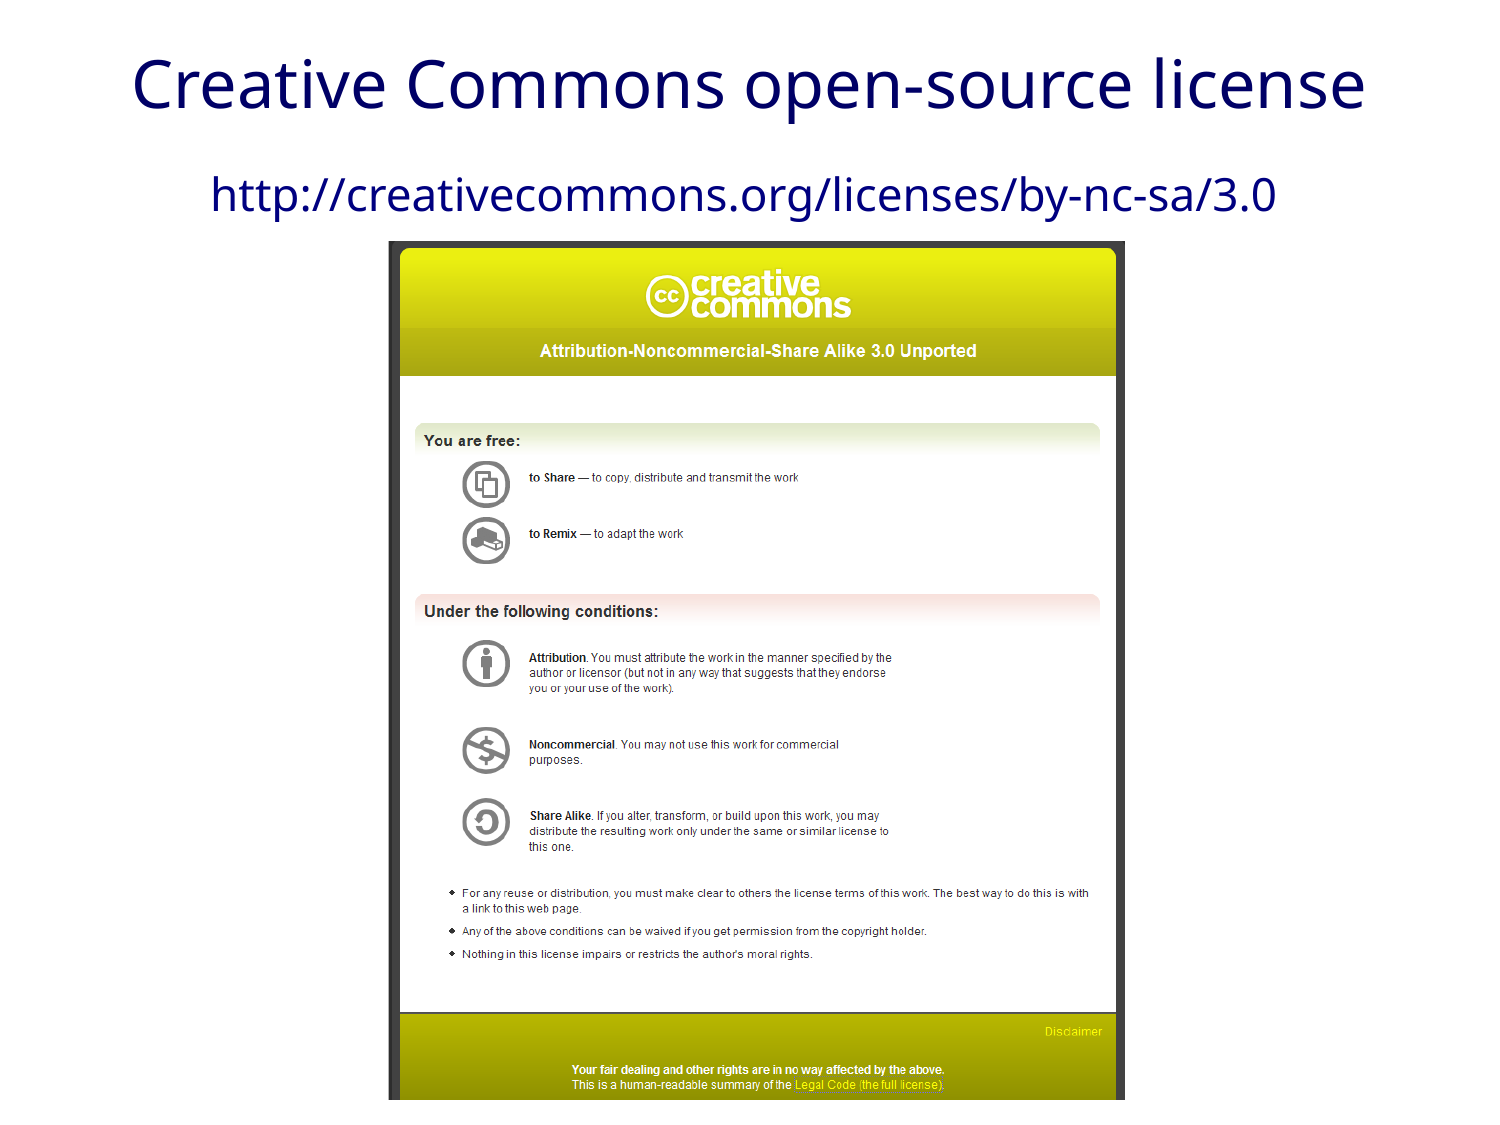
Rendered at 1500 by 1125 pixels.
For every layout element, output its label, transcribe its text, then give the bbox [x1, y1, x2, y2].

picture [388, 241, 1126, 1100]
title Creative Commons open-source license http://creativecommons.org/licenses/by-nc-sa/3.0 [112, 37, 1388, 226]
